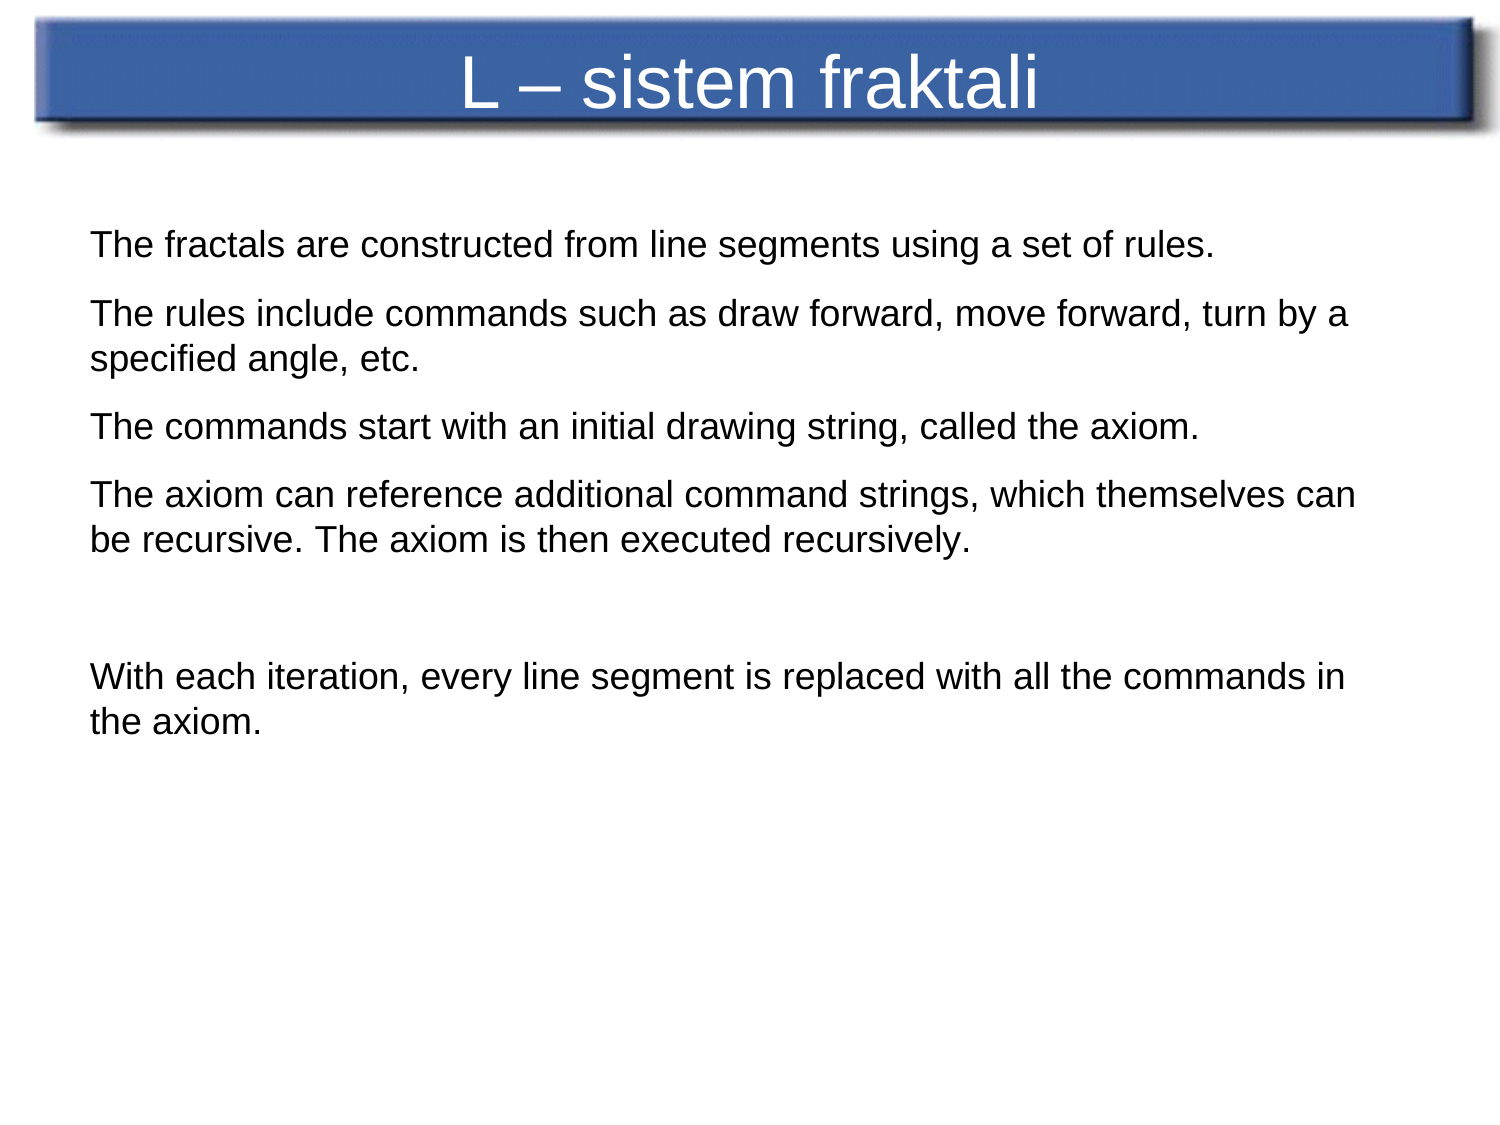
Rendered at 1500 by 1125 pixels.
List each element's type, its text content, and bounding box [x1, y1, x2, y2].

title L – sistem fraktali [75, 26, 1426, 132]
text_box The fractals are constructed from line segments using a set of rules. The rules include commands such as draw forward, move forward, turn by a specified angle, etc. The commands start with an initial drawing string, called the axiom. The axiom can reference additional command strings, which themselves can be recursive. The axiom is then executed recursively. With each iteration, every line segment is replaced with all the commands in the axiom. [74, 212, 1375, 750]
picture [33, 14, 1500, 141]
